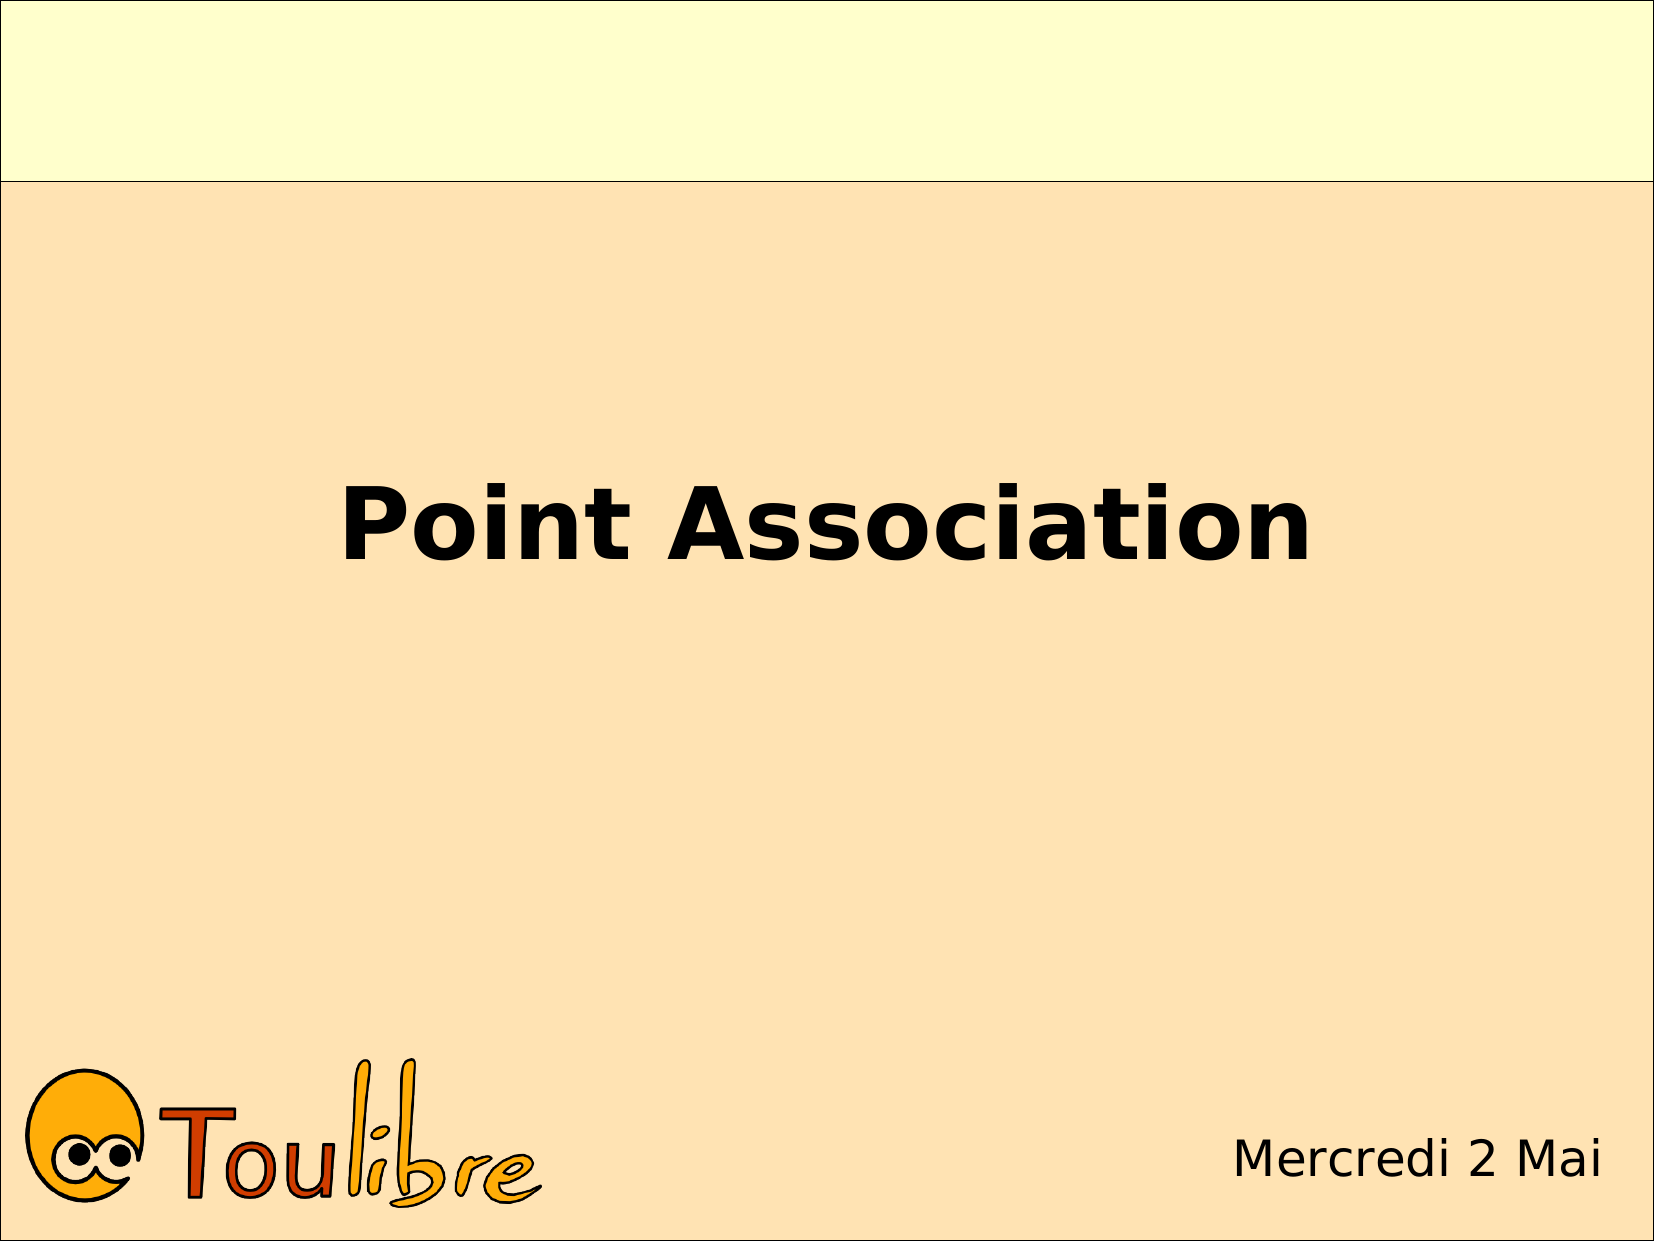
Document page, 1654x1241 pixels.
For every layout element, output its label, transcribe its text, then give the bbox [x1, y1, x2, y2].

text_box Point Association [0, 459, 1654, 618]
text_box Mercredi 2 Mai [542, 1122, 1619, 1196]
picture [25, 1058, 542, 1208]
